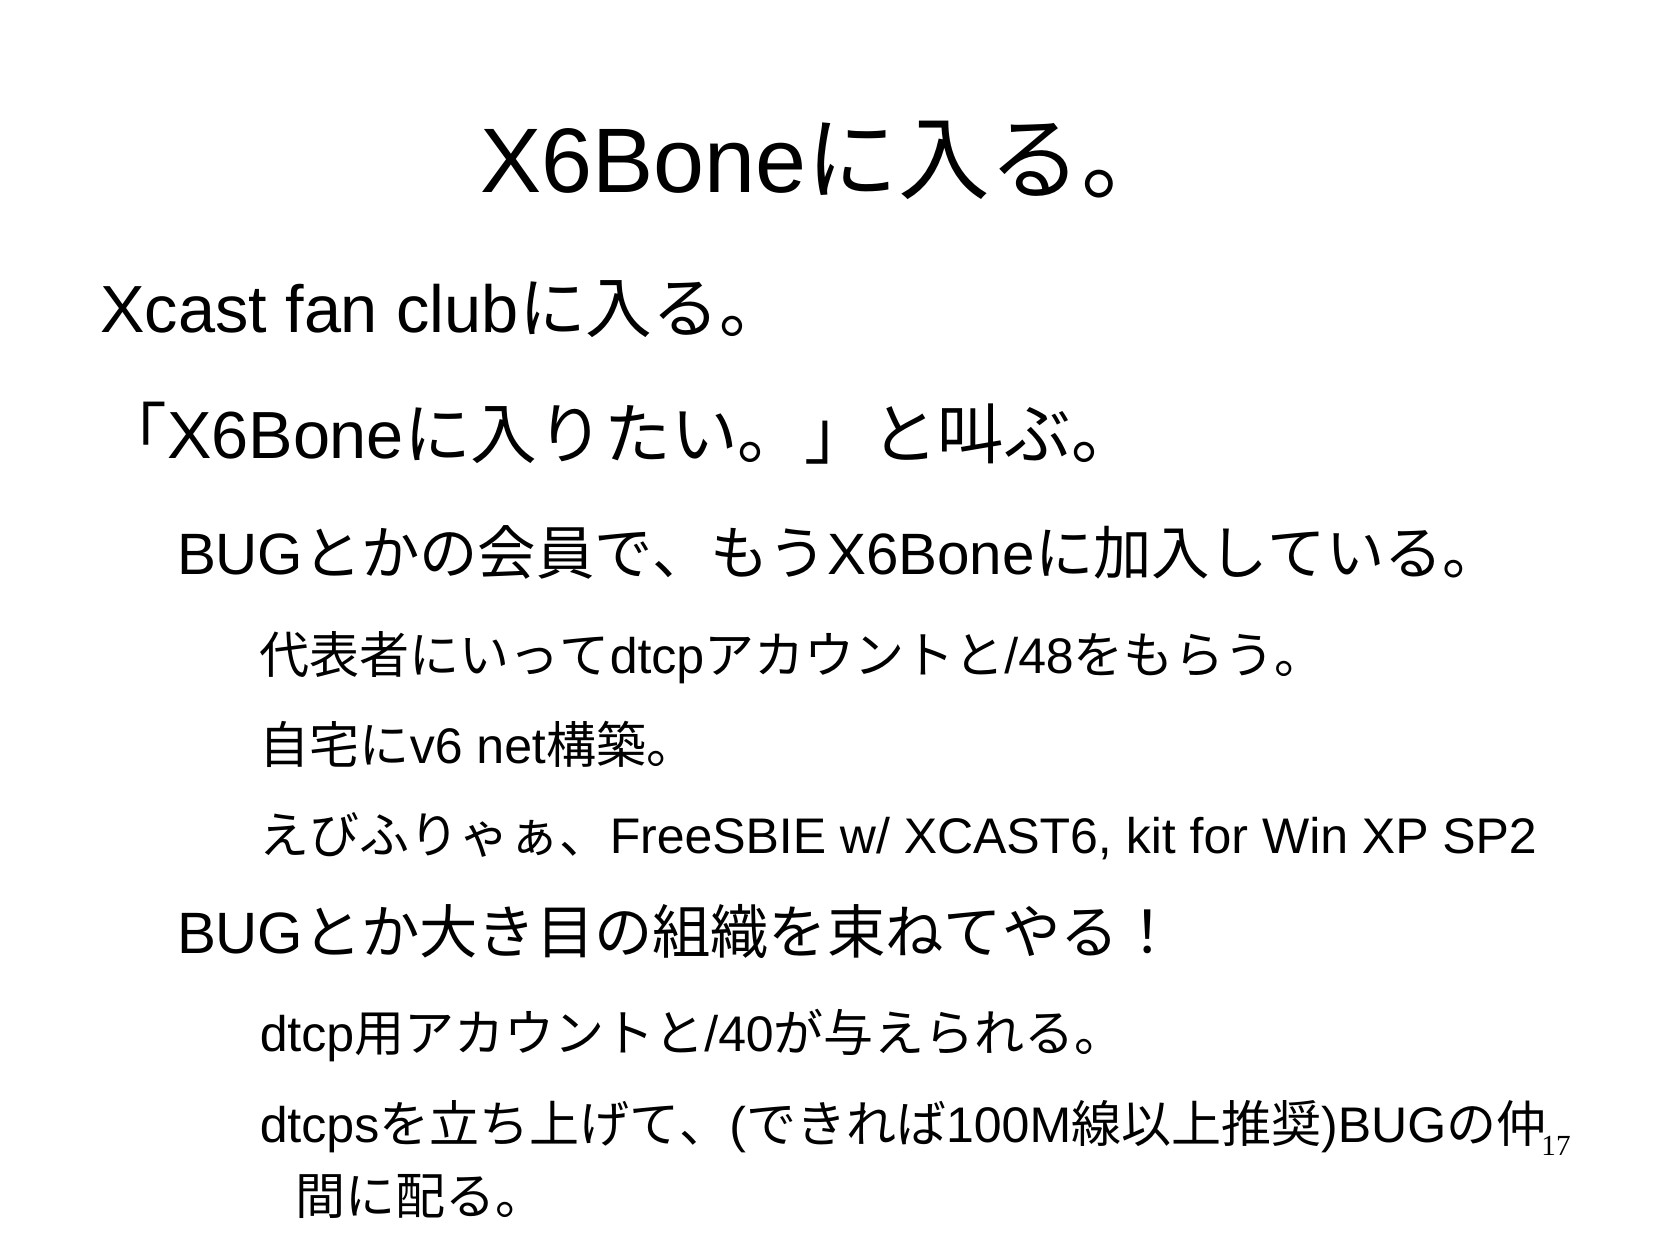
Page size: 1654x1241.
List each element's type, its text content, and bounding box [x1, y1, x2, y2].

title X6Boneに入る。 [82, 49, 1571, 254]
list Xcast fan clubに入る。 「X6Boneに入りたい。」と叫ぶ。 BUGとかの会員で、もうX6Boneに加入している。 代表者にいってdtcpアカウントと/48をもらう。 自宅にv6 net構築。 えびふりゃぁ、FreeSBIE w/ XCAST6, kit for Win XP SP2 BUGとか大き目の組織を束ねてやる！ dtcp用アカウントと/40が与えられる。 dtcpsを立ち上げて、(できれば100M線以上推奨)BUGの仲間に配る。 イベントに参加、もしくは勝手にでっちあげ。 [82, 254, 1571, 1125]
